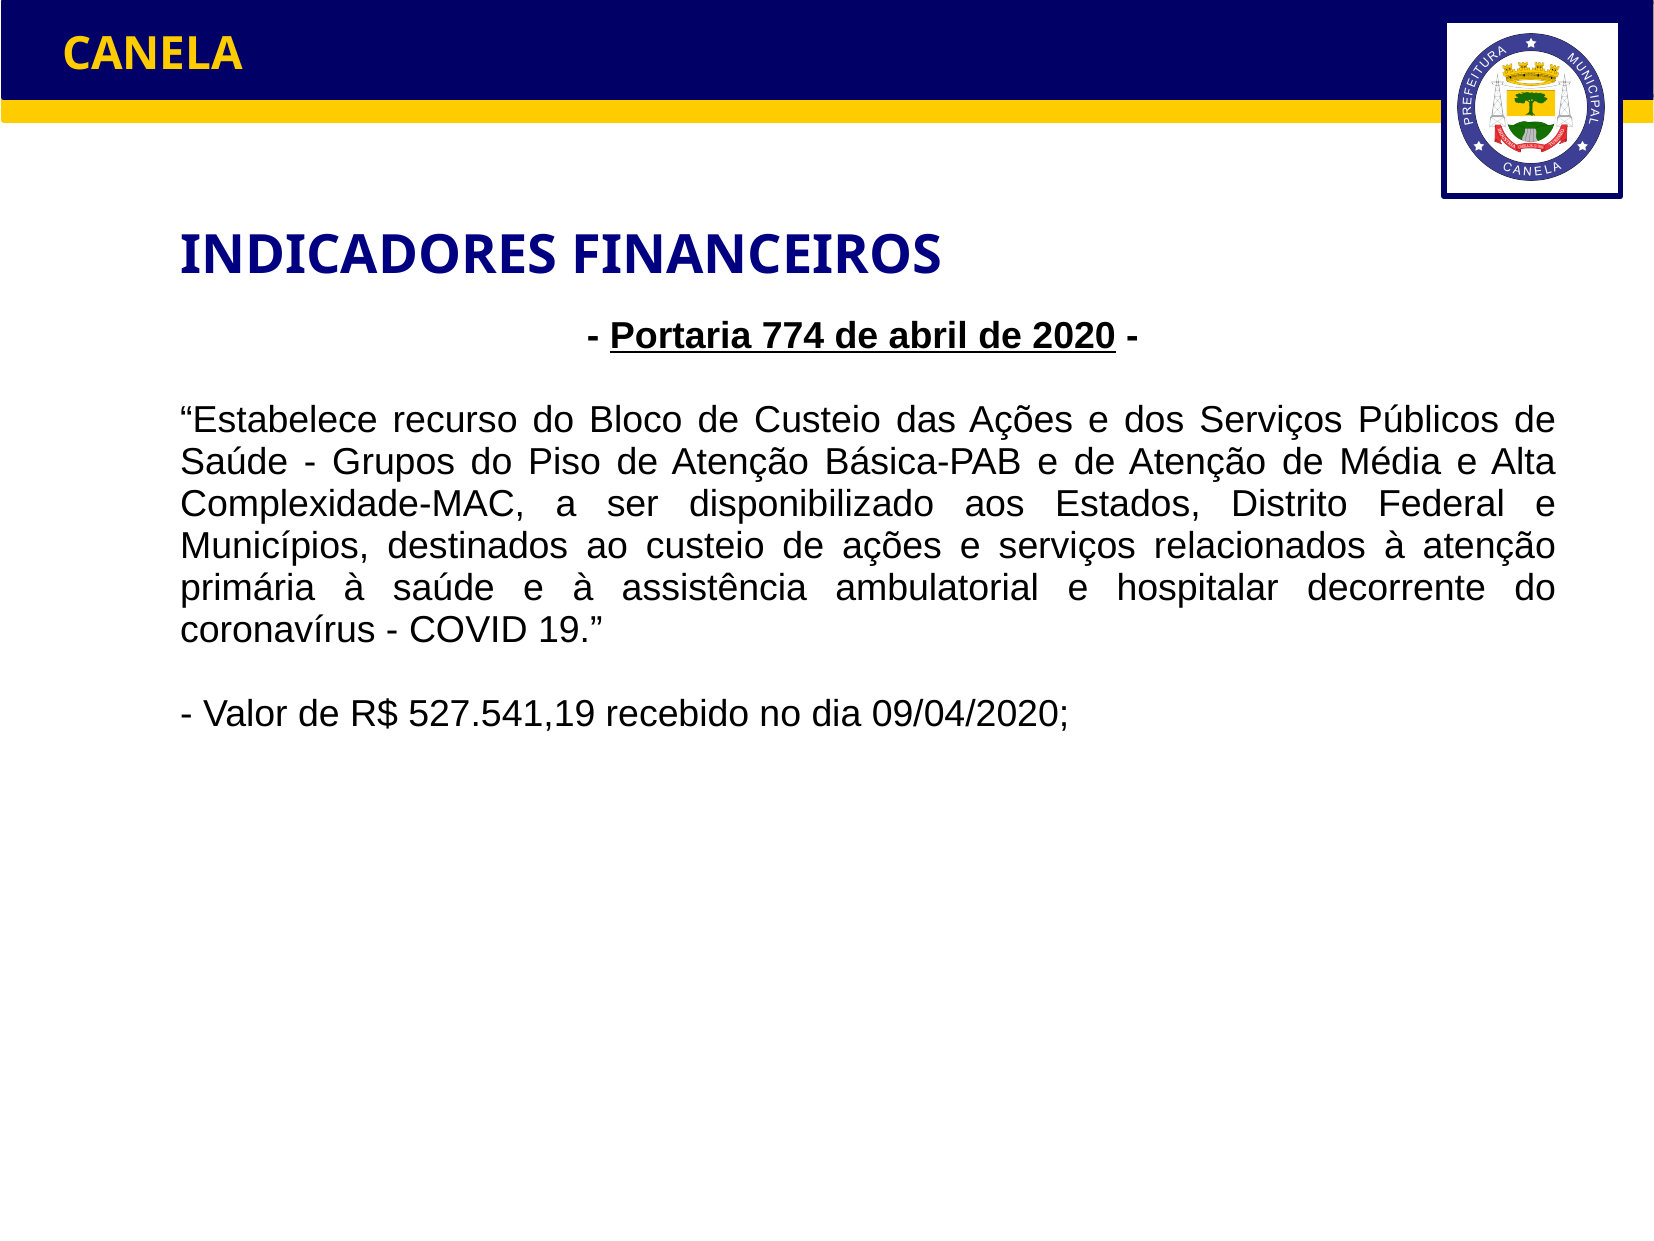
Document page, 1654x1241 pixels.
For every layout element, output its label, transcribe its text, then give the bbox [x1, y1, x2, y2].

text_box CANELA [47, 13, 853, 93]
text_box INDICADORES FINANCEIROS [165, 208, 1441, 307]
text_box - Portaria 774 de abril de 2020 - “Estabelece recurso do Bloco de Custeio das Ações e dos Serviços Públicos de Saúde - Grupos do Piso de Atenção Básica-PAB e de Atenção de Média e Alta Complexidade-MAC, a ser disponibilizado aos Estados, Distrito Federal e Municípios, destinados ao custeio de ações e serviços relacionados à atenção primária à saúde e à assistência ambulatorial e hospitalar decorrente do coronavírus - COVID 19.” - Valor de R$ 527.541,19 recebido no dia 09/04/2020; [165, 307, 1571, 1082]
picture [1457, 33, 1605, 181]
text_box [3, 0, 1654, 197]
